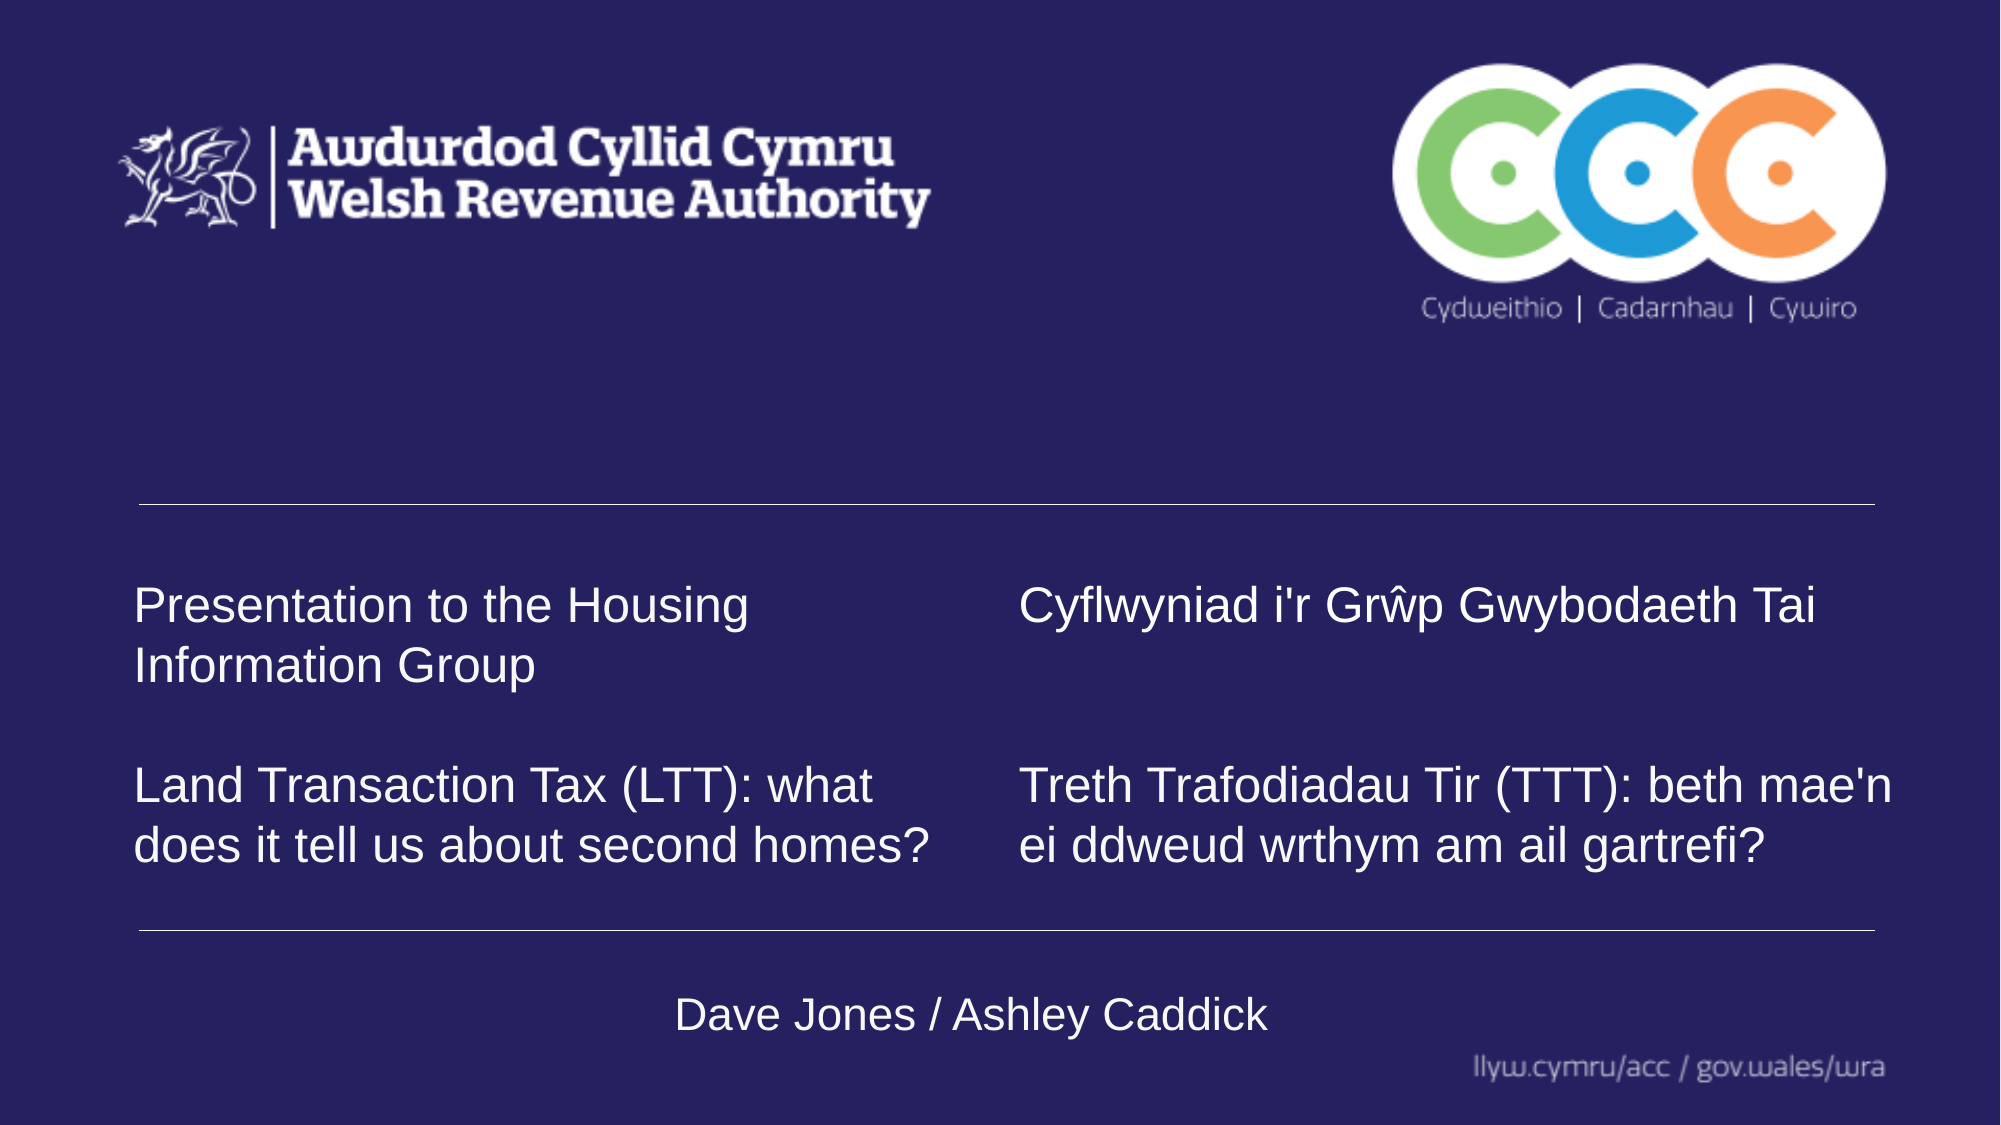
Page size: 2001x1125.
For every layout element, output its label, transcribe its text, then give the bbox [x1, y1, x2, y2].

text_box Dave Jones / Ashley Caddick [654, 947, 1316, 1082]
text_box Presentation to the Housing Information Group Land Transaction Tax (LTT): what does it tell us about second homes? [113, 504, 993, 996]
text_box Cyflwyniad i'r Grŵp Gwybodaeth Tai Treth Trafodiadau Tir (TTT): beth mae'n ei ddweud wrthym am ail gartrefi? [998, 504, 1941, 996]
